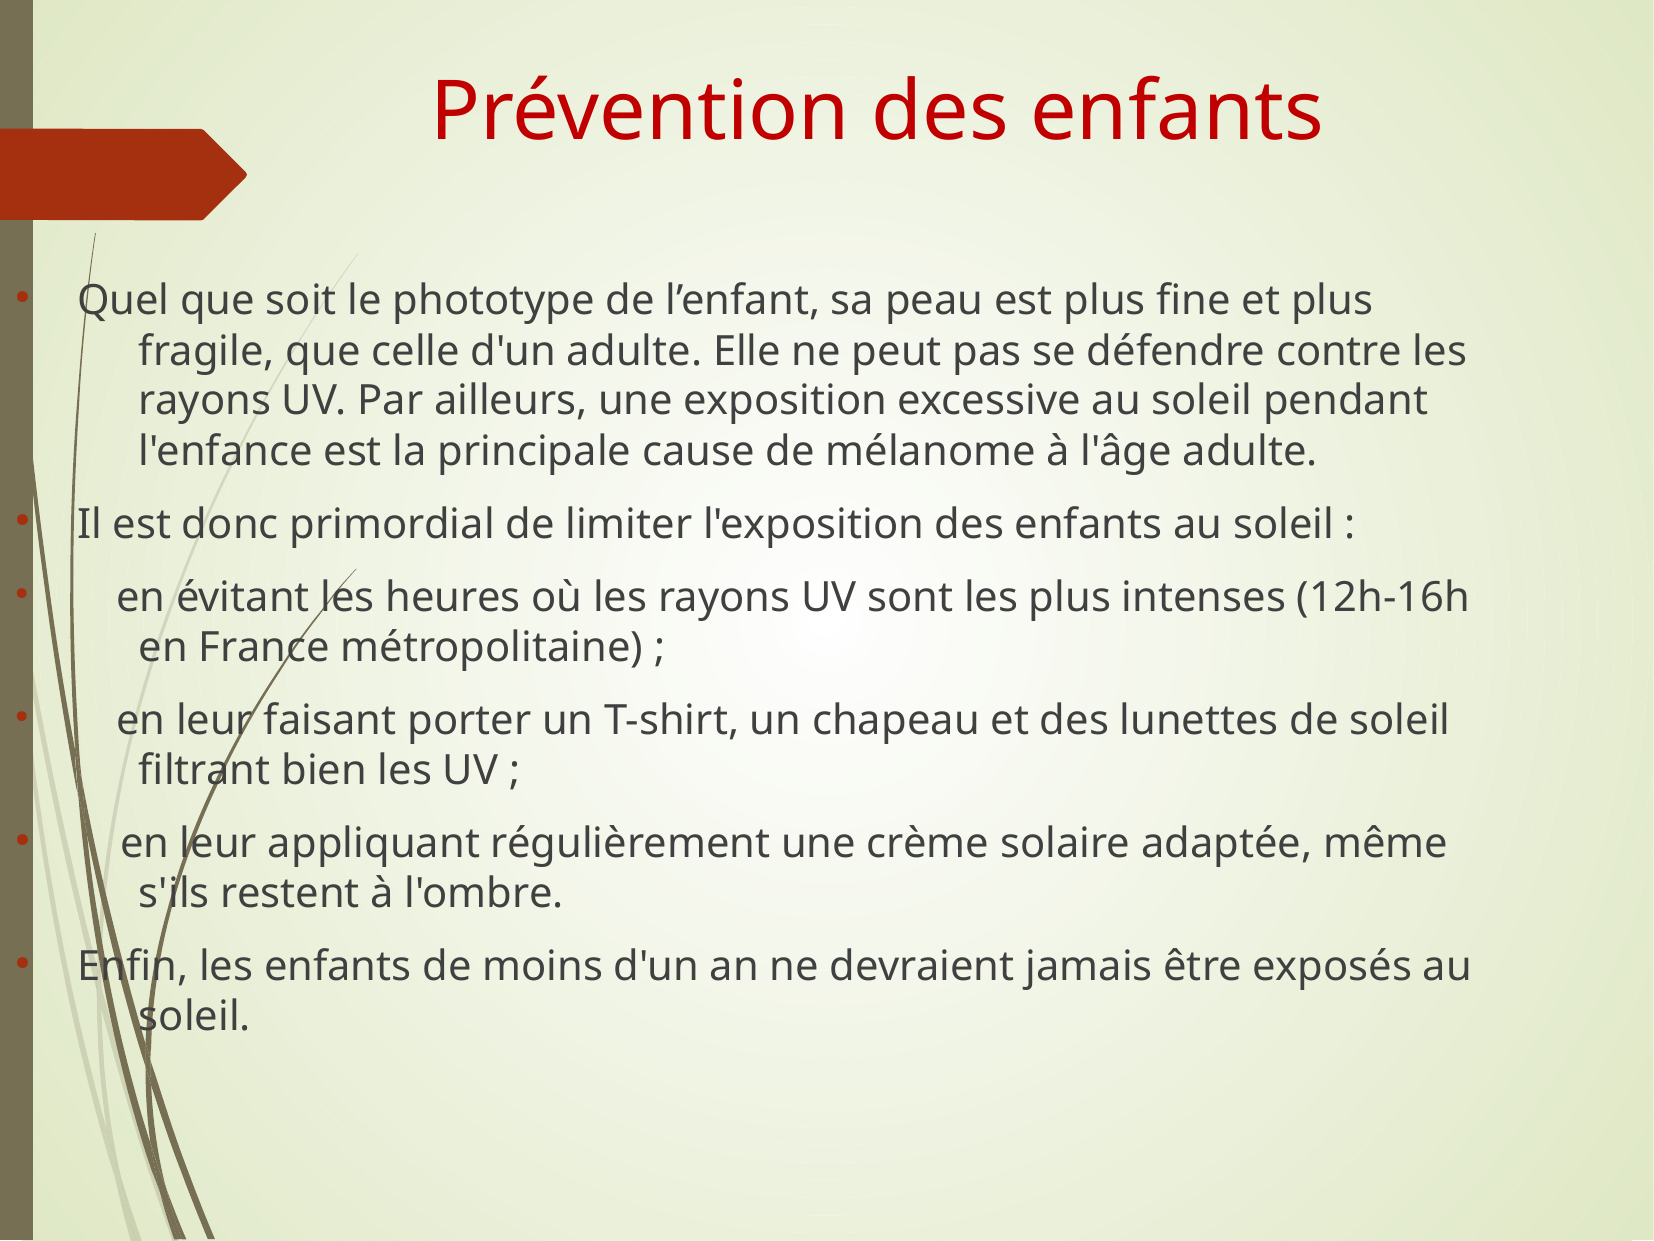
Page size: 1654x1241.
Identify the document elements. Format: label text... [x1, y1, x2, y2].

list Quel que soit le phototype de l’enfant, sa peau est plus fine et plus fragile, que celle d'un adulte. Elle ne peut pas se défendre contre les rayons UV. Par ailleurs, une exposition excessive au soleil pendant l'enfance est la principale cause de mélanome à l'âge adulte. Il est donc primordial de limiter l'exposition des enfants au soleil : en évitant les heures où les rayons UV sont les plus intenses (12h-16h en France métropolitaine) ; en leur faisant porter un T-shirt, un chapeau et des lunettes de soleil filtrant bien les UV ; en leur appliquant régulièrement une crème solaire adaptée, même s'ils restent à l'ombre. Enfin, les enfants de moins d'un an ne devraient jamais être exposés au soleil. [0, 265, 1489, 1125]
title Prévention des enfants [415, 49, 1489, 257]
